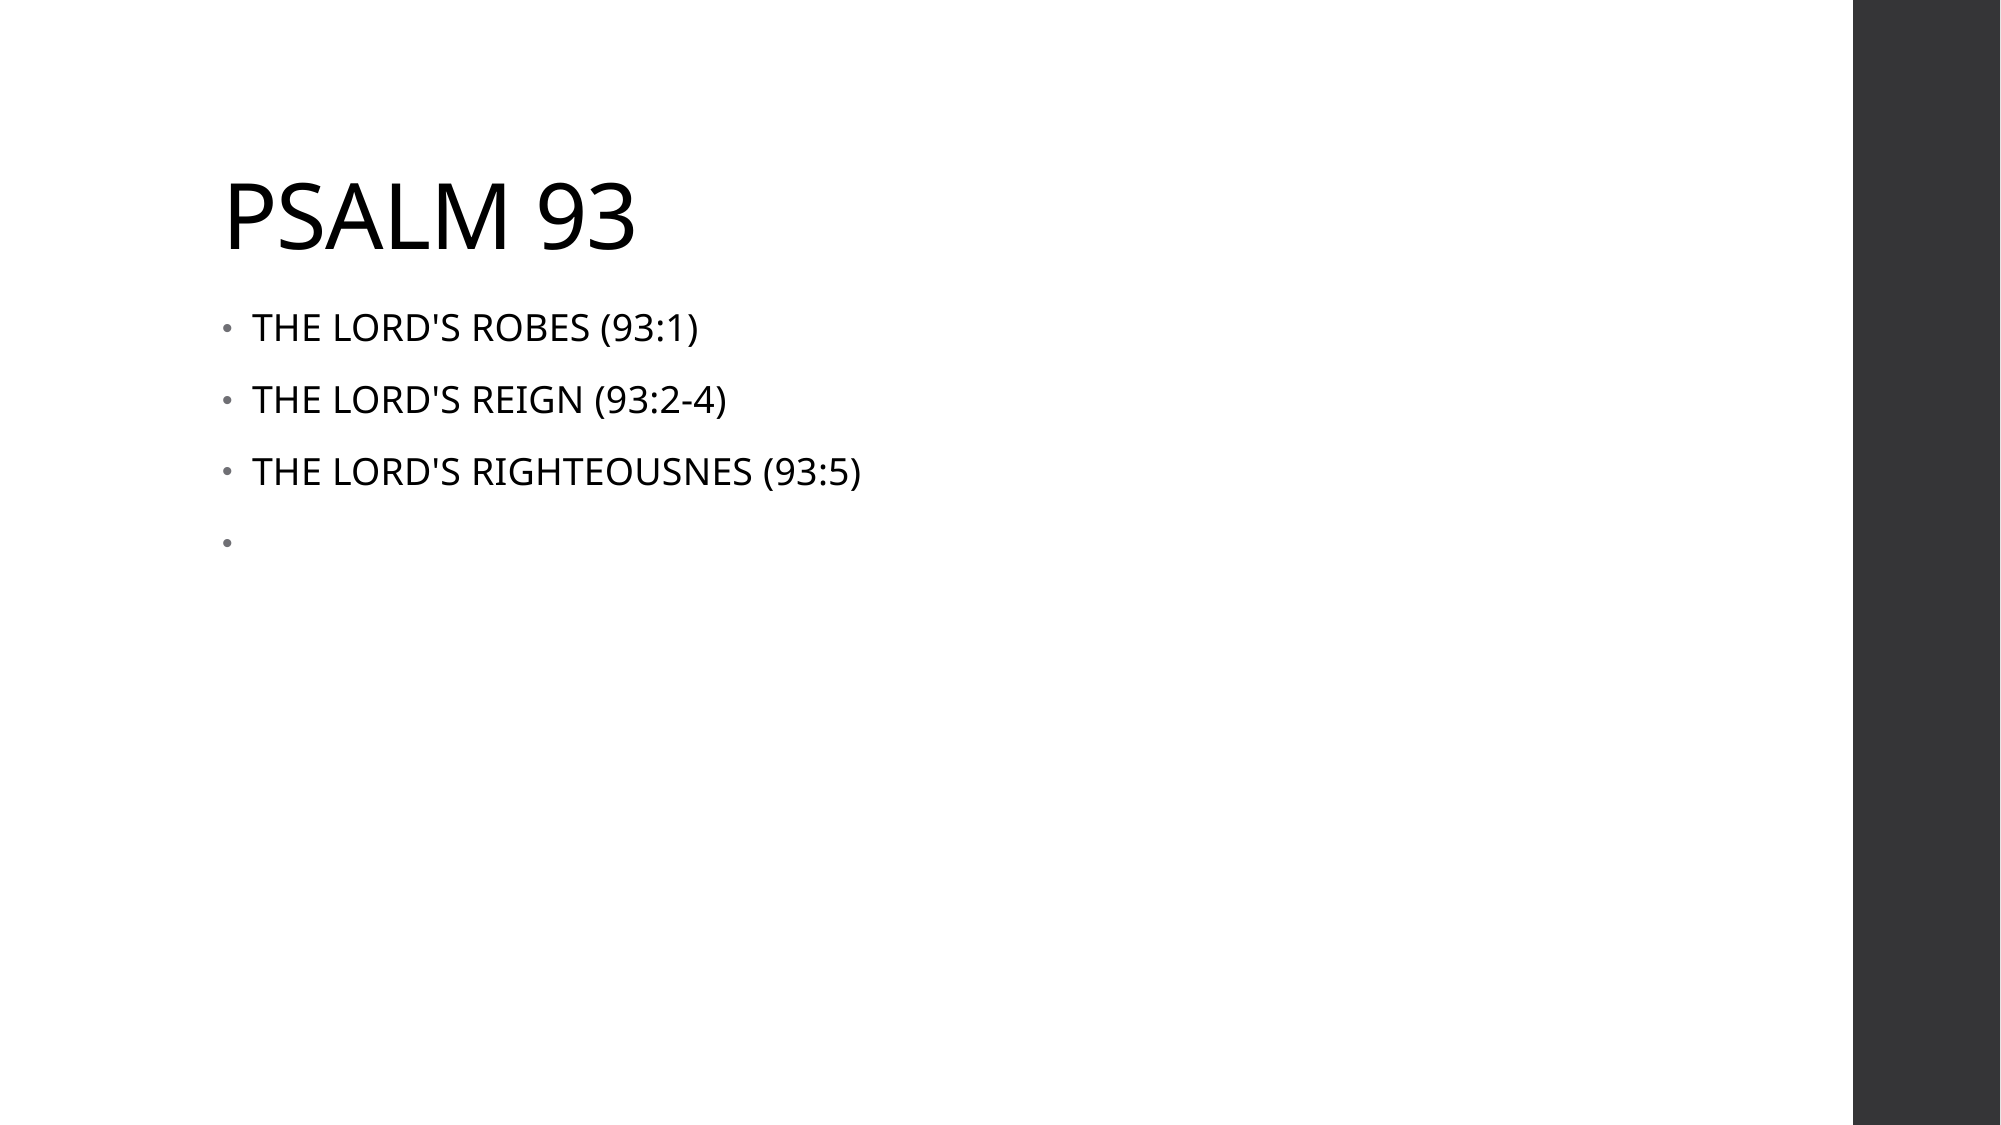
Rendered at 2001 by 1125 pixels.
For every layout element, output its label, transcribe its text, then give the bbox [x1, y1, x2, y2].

list THE LORD'S ROBES (93:1) THE LORD'S REIGN (93:2-4) THE LORD'S RIGHTEOUSNES (93:5) [206, 299, 1617, 1014]
title PSALM 93 [206, 60, 1797, 278]
